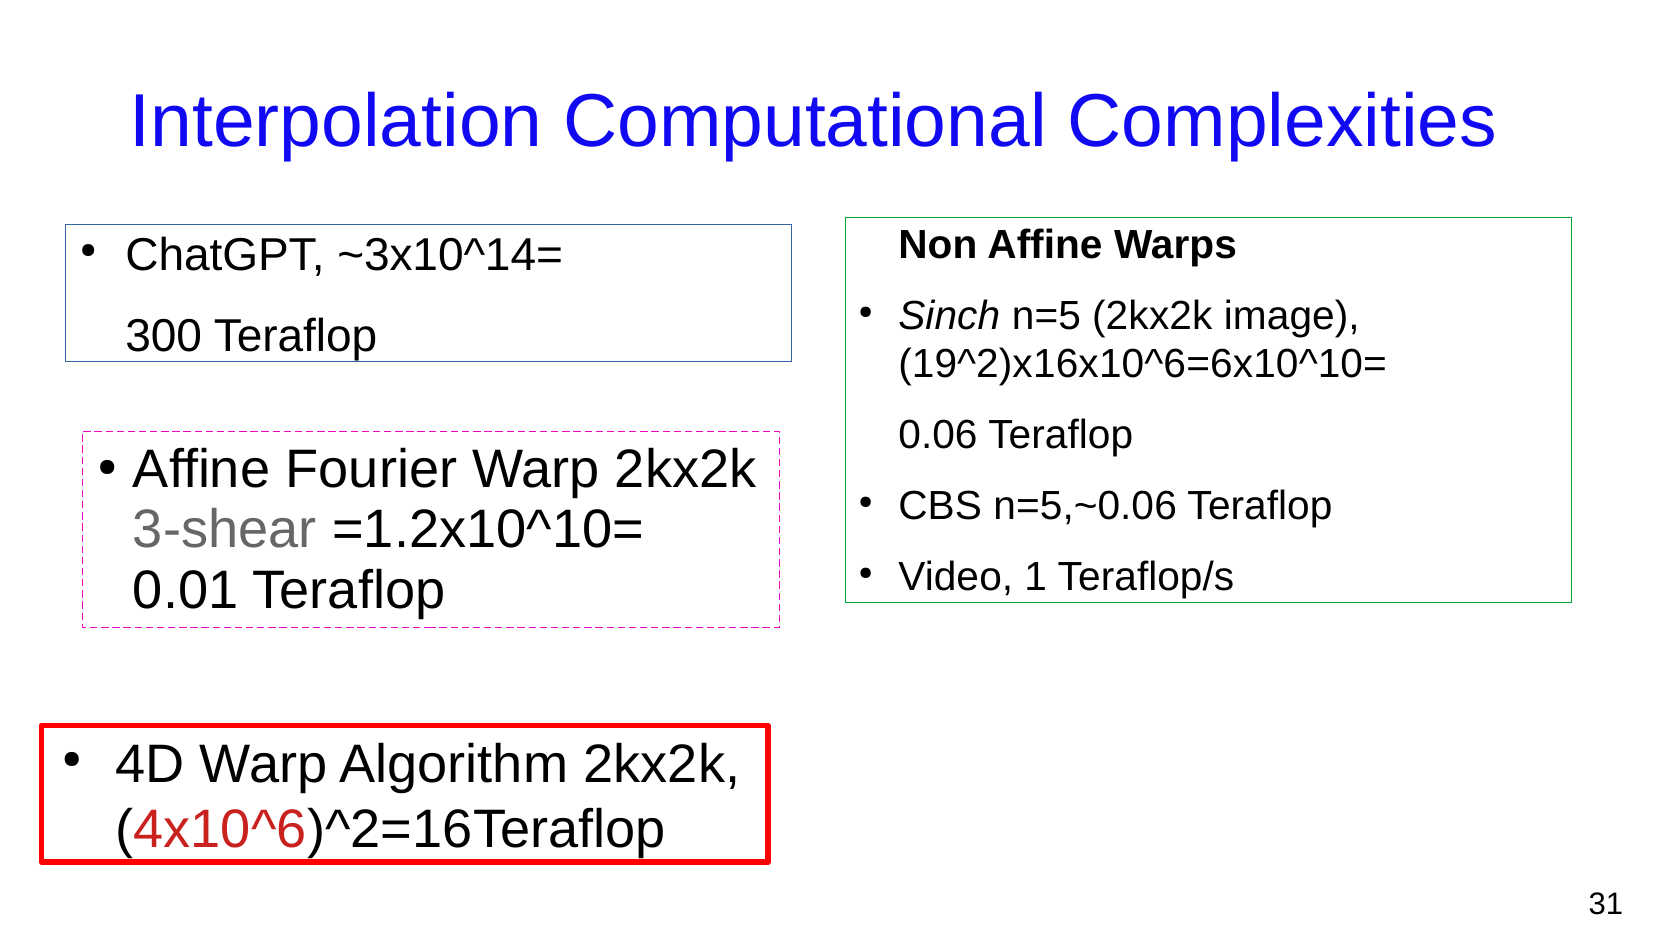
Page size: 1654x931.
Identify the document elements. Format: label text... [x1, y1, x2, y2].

text_box Affine Fourier Warp 2kx2k 3-shear =1.2x10^10= 0.01 Teraflop [82, 431, 780, 628]
title Interpolation Computational Complexities [82, 47, 1571, 173]
text_box <number> [1251, 885, 1638, 919]
list ChatGPT, ~3x10^14= 300 Teraflop [65, 224, 792, 362]
list Non Affine Warps Sinch n=5 (2kx2k image), (19^2)x16x10^6=6x10^10= 0.06 Teraflop CBS n=5,~0.06 Teraflop Video, 1 Teraflop/s [845, 217, 1572, 603]
list 4D Warp Algorithm 2kx2k, (4x10^6)^2=16Teraflop [41, 725, 768, 863]
